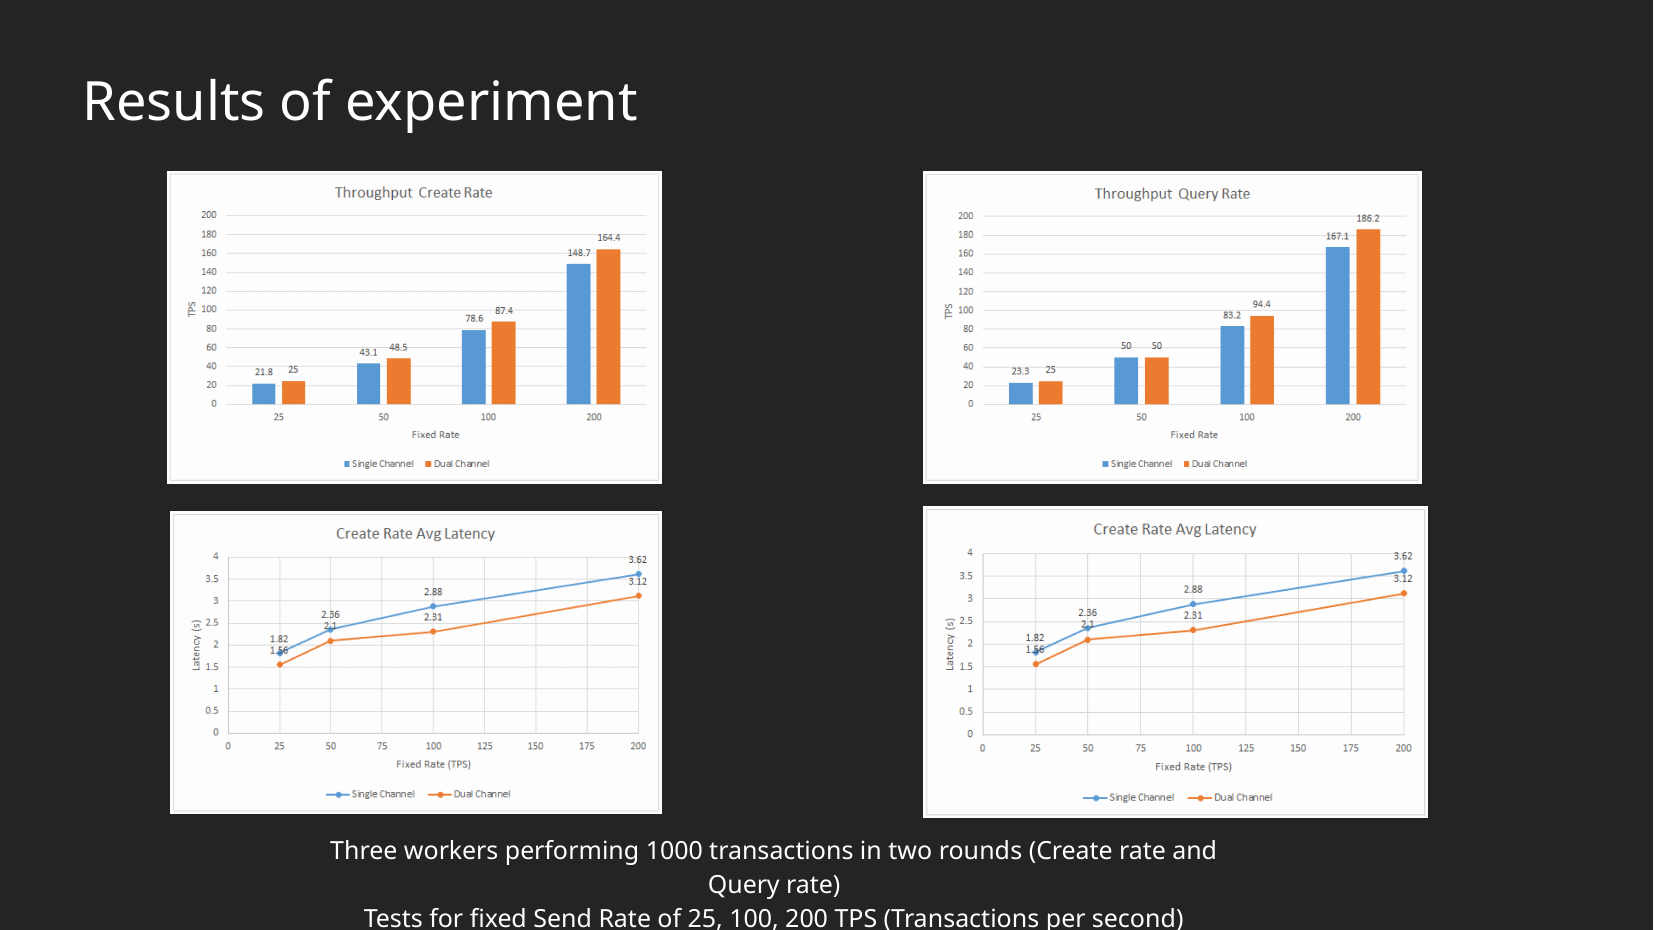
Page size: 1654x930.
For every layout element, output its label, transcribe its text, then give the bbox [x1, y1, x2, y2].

picture [923, 506, 1428, 818]
text_box Three workers performing 1000 transactions in two rounds (Create rate and Query rate) Tests for fixed Send Rate of 25, 100, 200 TPS (Transactions per second) [315, 825, 1291, 901]
picture [170, 511, 662, 814]
picture [167, 171, 662, 484]
picture [923, 171, 1422, 484]
title Results of experiment [82, 42, 1571, 156]
